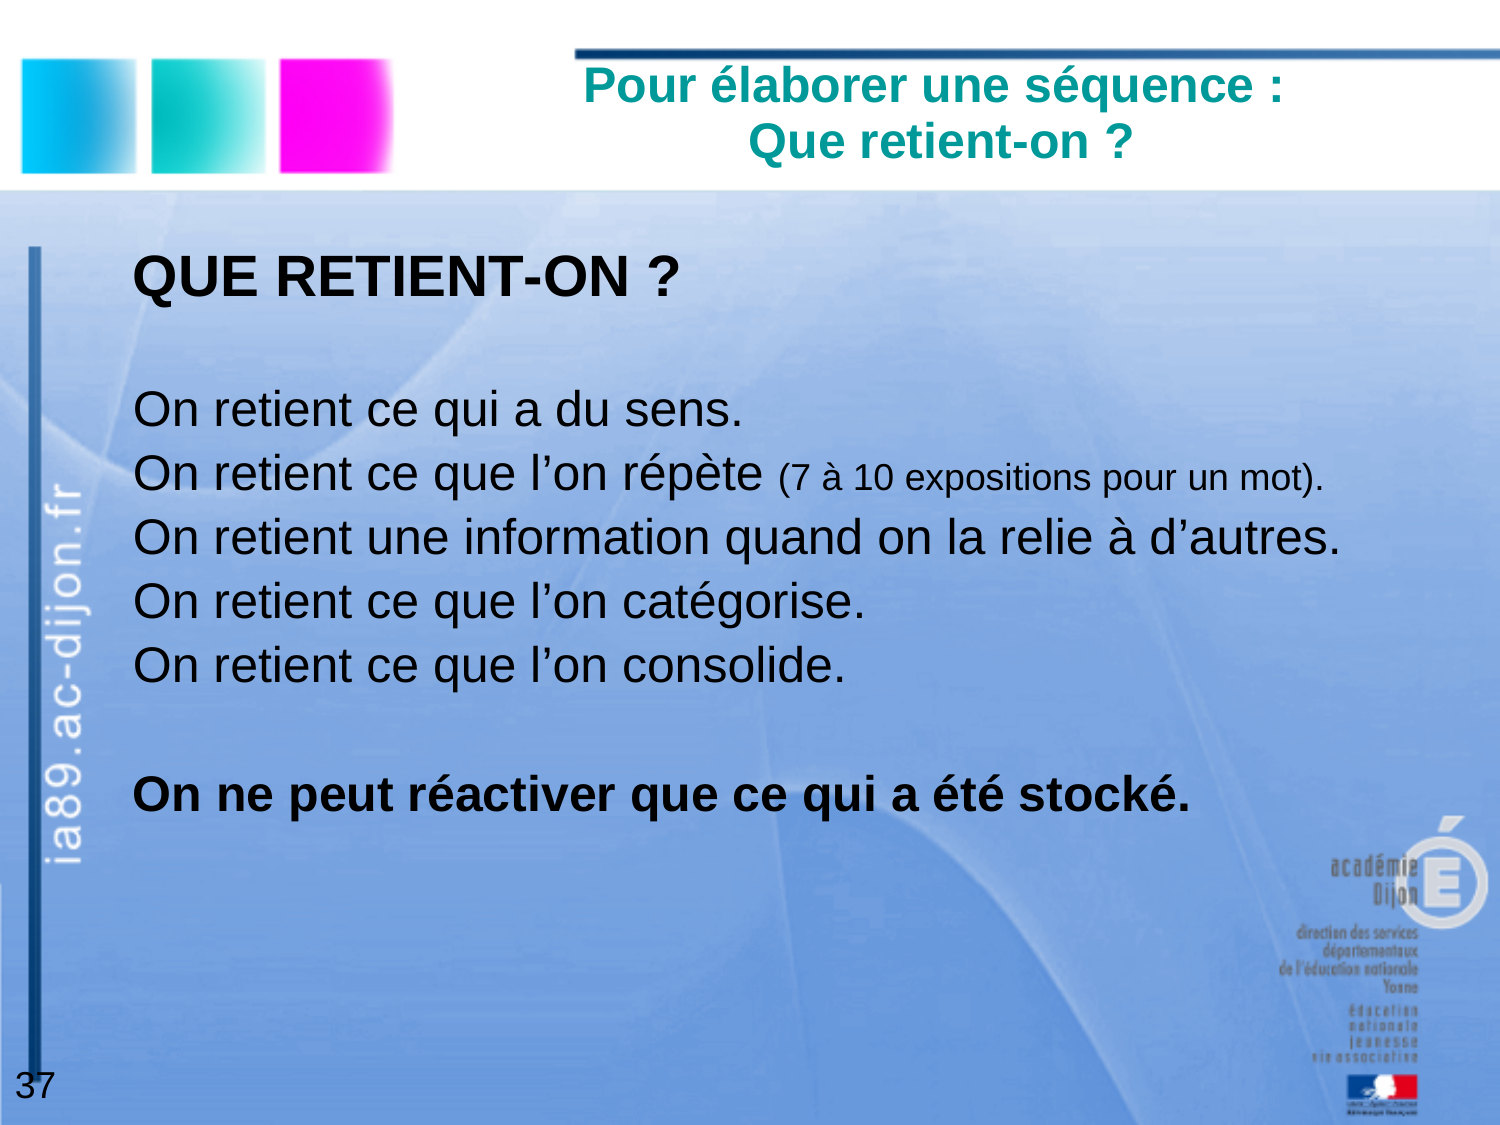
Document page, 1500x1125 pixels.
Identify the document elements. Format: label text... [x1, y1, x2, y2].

list QUE RETIENT-ON ? On retient ce qui a du sens. On retient ce que l’on répète (7 à 10 expositions pour un mot). On retient une information quand on la relie à d’autres. On retient ce que l’on catégorise. On retient ce que l’on consolide. On ne peut réactiver que ce qui a été stocké. [118, 236, 1421, 904]
title Pour élaborer une séquence : Que retient-on ? [425, 42, 1459, 185]
text_box <numéro> [0, 1054, 657, 1125]
picture [0, 0, 1500, 1125]
